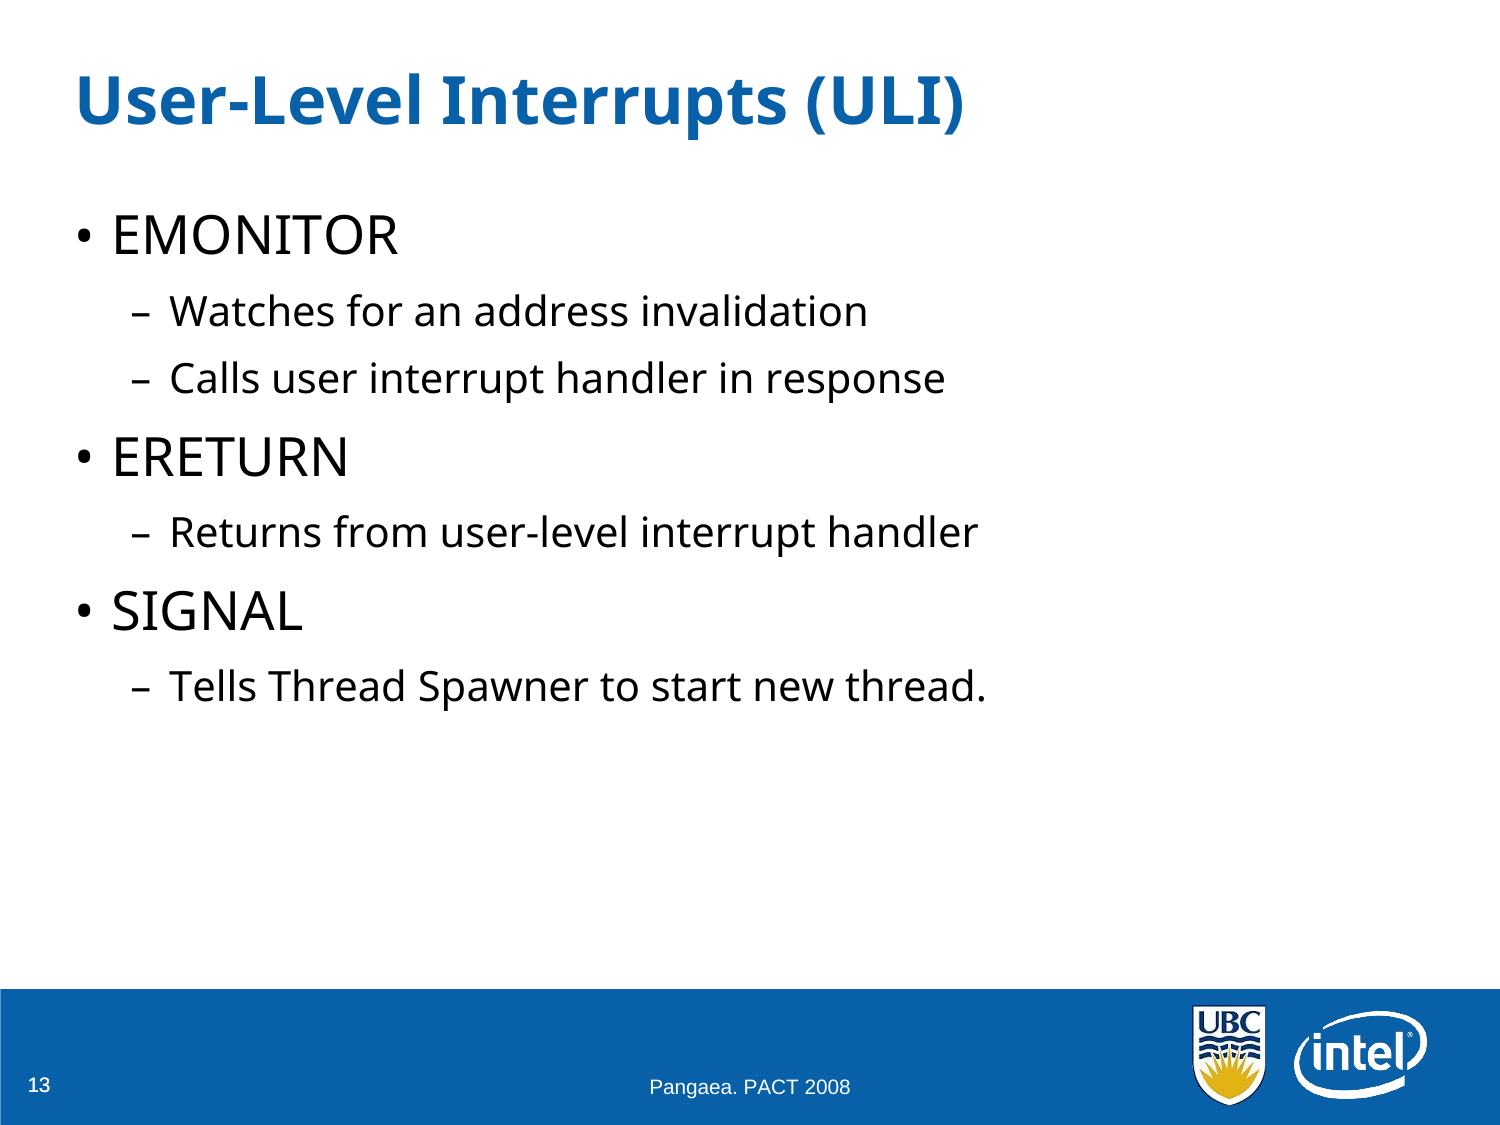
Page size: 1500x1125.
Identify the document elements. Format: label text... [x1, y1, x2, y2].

title User-Level Interrupts (ULI) [74, 25, 1427, 172]
picture [1192, 1005, 1266, 1106]
picture [1294, 1011, 1427, 1099]
list EMONITOR Watches for an address invalidation Calls user interrupt handler in response ERETURN Returns from user-level interrupt handler SIGNAL Tells Thread Spawner to start new thread. [74, 197, 1427, 992]
